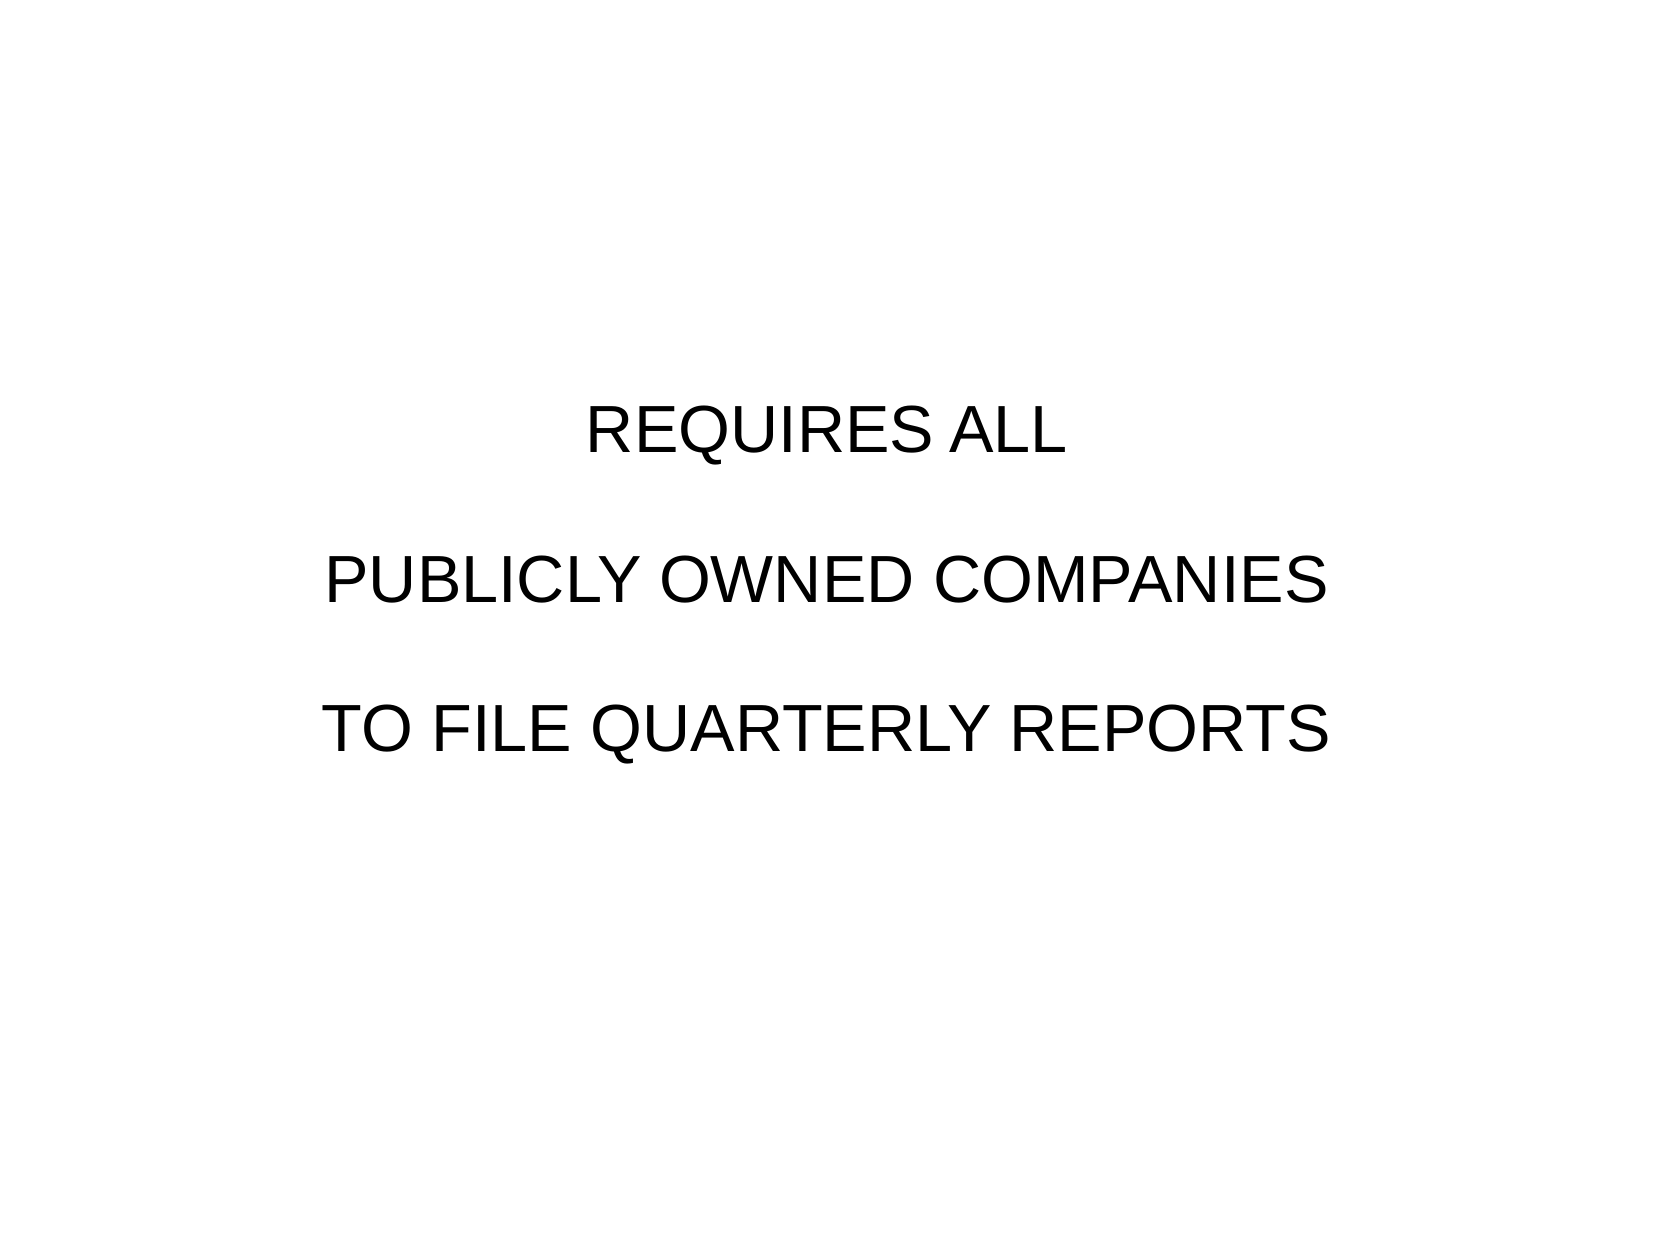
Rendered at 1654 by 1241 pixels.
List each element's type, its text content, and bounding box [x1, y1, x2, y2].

subtitle REQUIRES ALL PUBLICLY OWNED COMPANIES TO FILE QUARTERLY REPORTS [82, 49, 1571, 1109]
